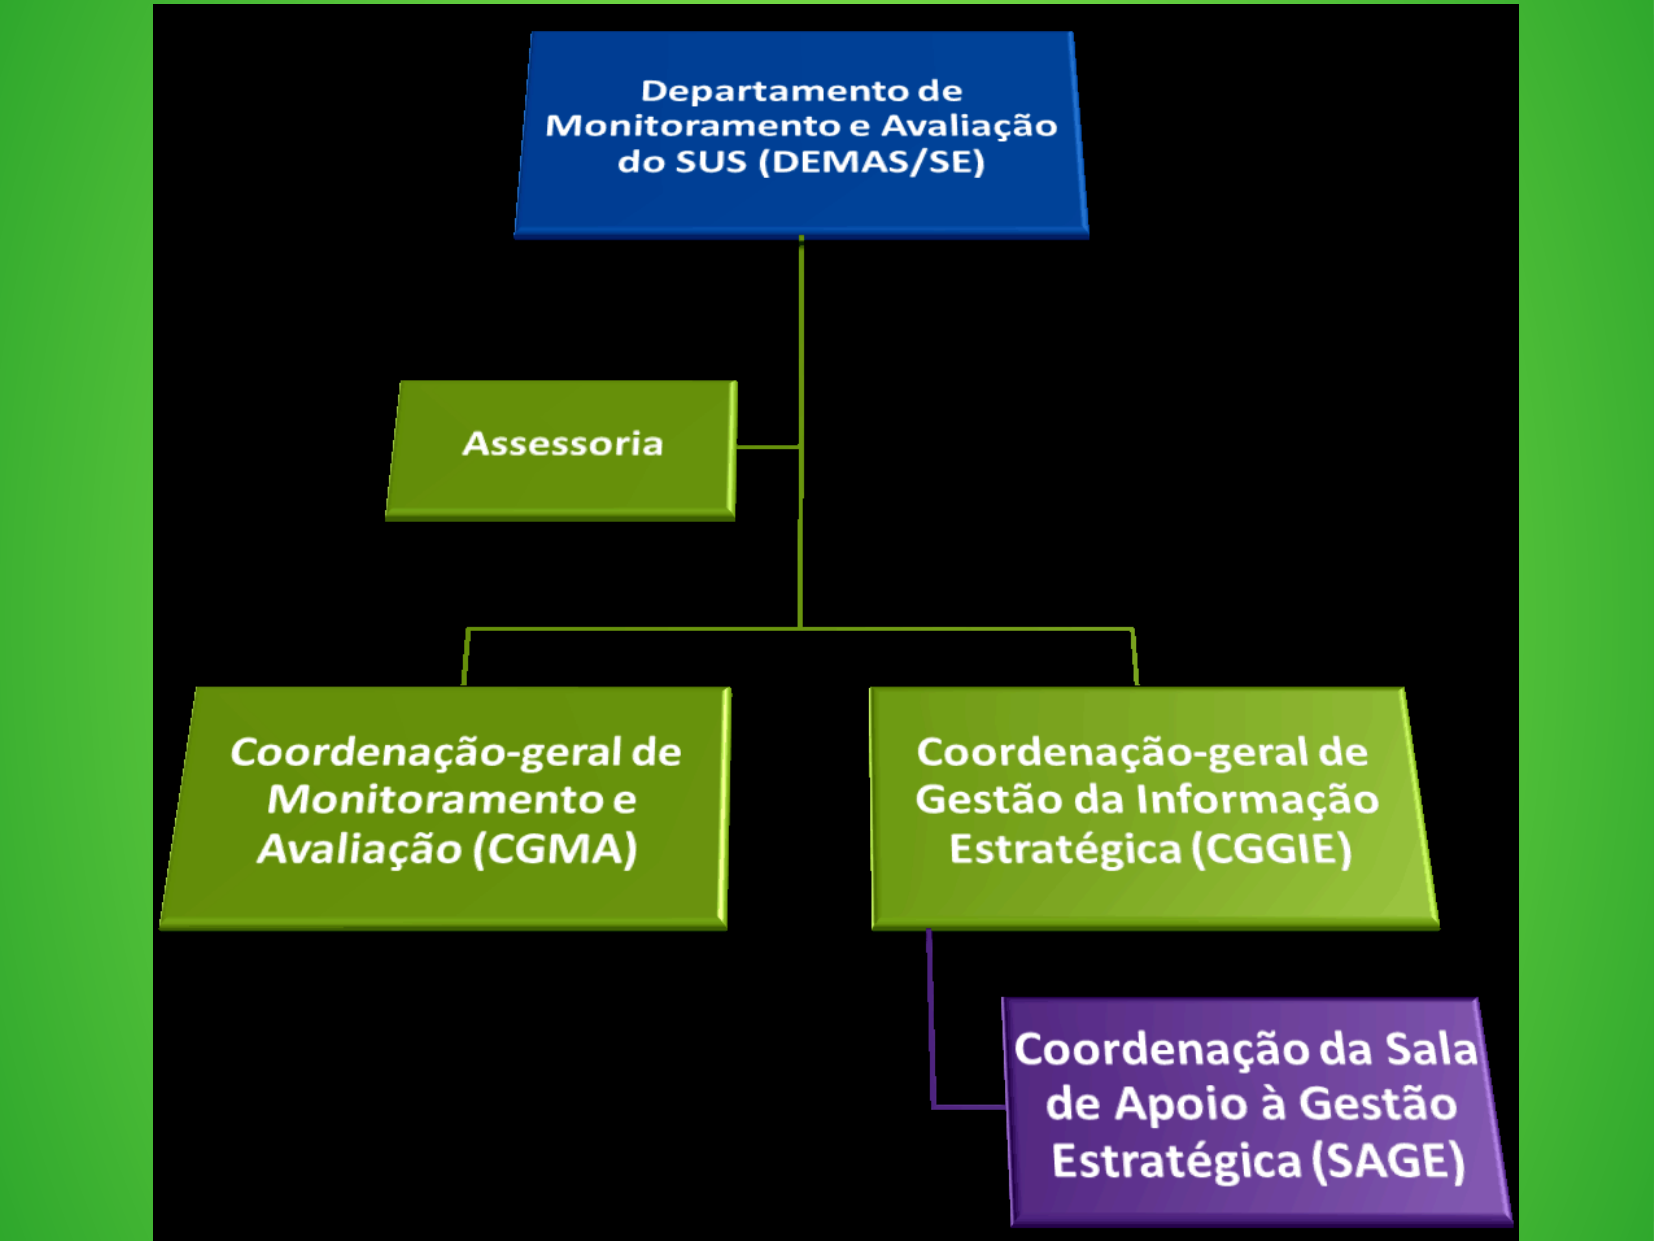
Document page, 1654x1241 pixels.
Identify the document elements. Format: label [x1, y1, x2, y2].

picture [153, 4, 1519, 1241]
